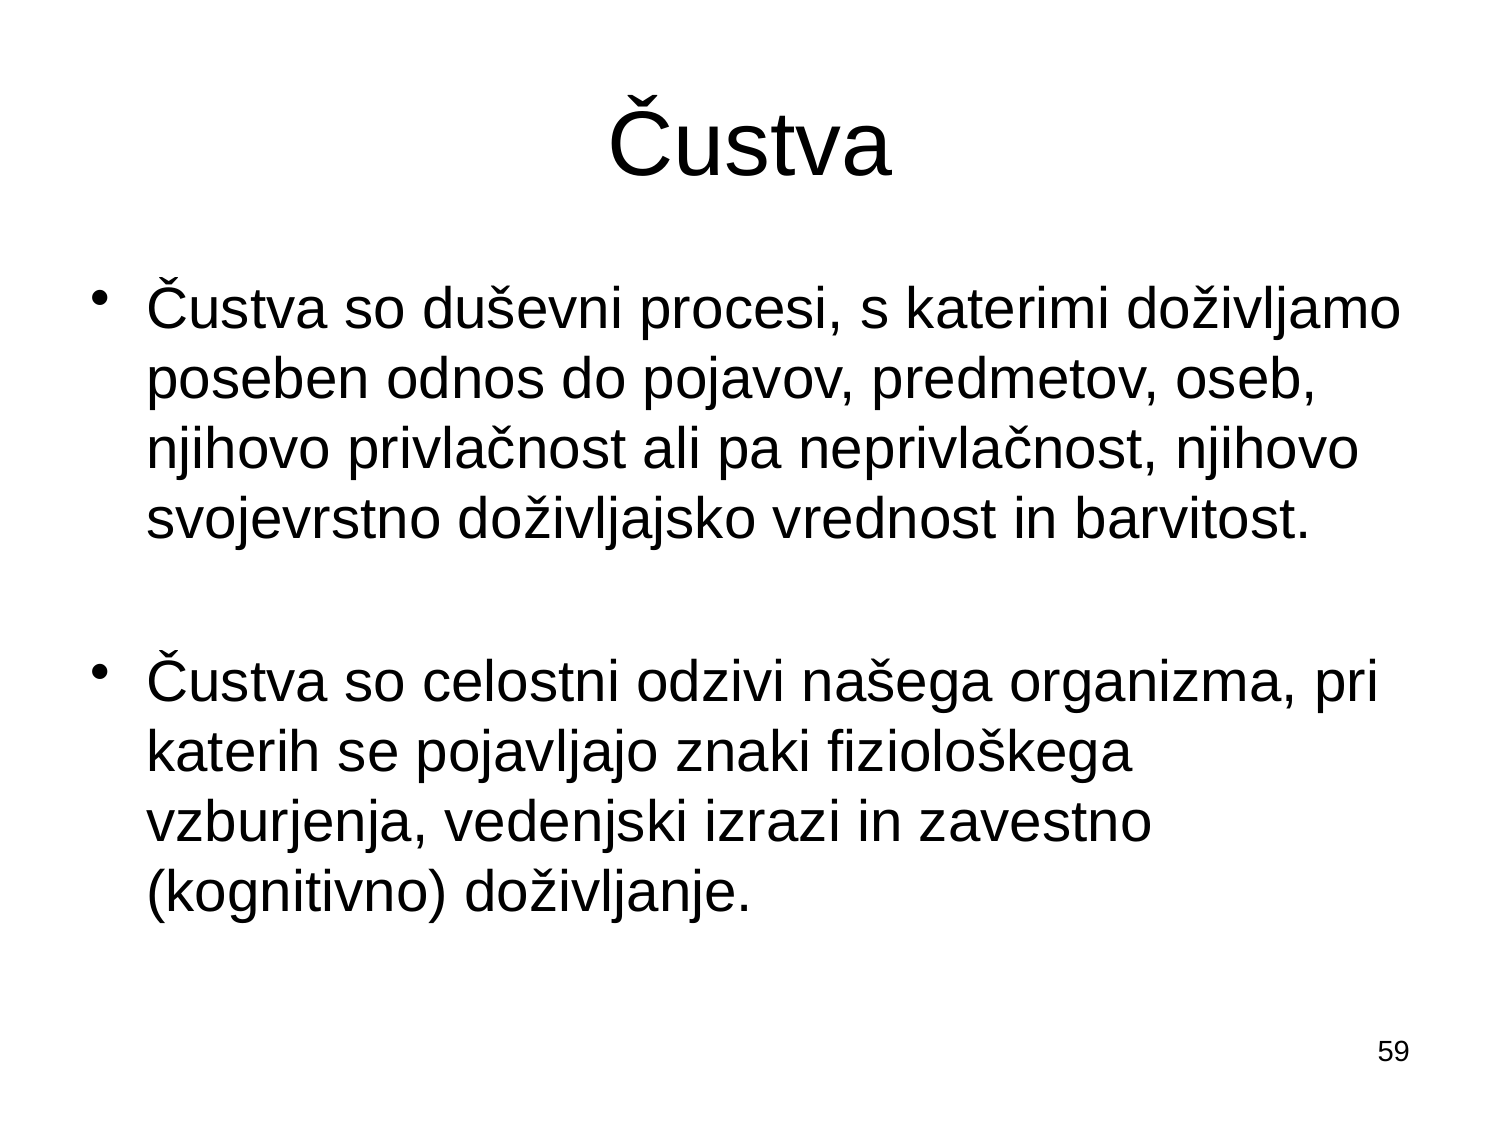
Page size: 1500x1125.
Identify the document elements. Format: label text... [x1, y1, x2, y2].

slide_number <number> [1074, 1024, 1425, 1103]
list Čustva so duševni procesi, s katerimi doživljamo poseben odnos do pojavov, predmetov, oseb, njihovo privlačnost ali pa neprivlačnost, njihovo svojevrstno doživljajsko vrednost in barvitost. Čustva so celostni odzivi našega organizma, pri katerih se pojavljajo znaki fiziološkega vzburjenja, vedenjski izrazi in zavestno (kognitivno) doživljanje. [75, 262, 1425, 1005]
title Čustva [75, 45, 1425, 233]
